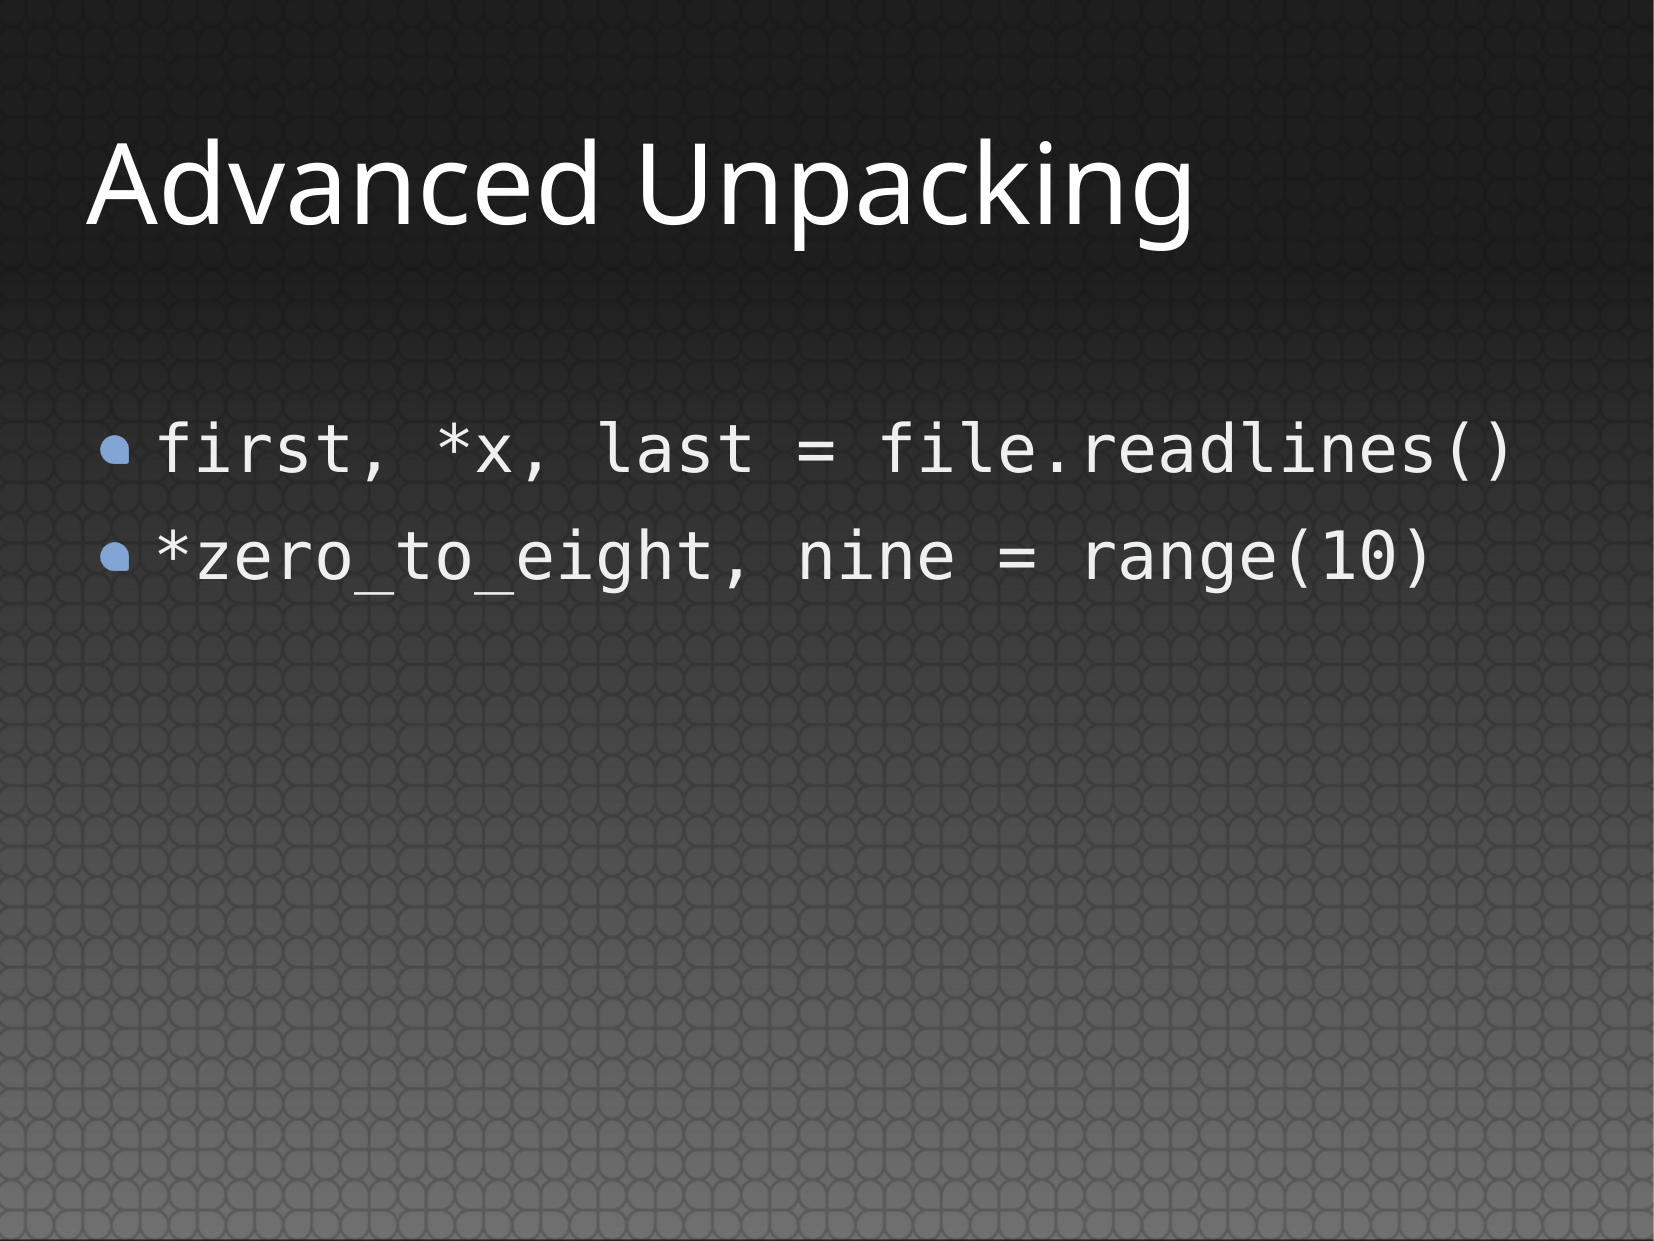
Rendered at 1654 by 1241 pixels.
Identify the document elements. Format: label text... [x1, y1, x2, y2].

list first, *x, last = file.readlines() *zero_to_eight, nine = range(10) [82, 290, 1571, 1010]
picture [0, 0, 1654, 1241]
title Advanced Unpacking [86, 112, 1576, 249]
